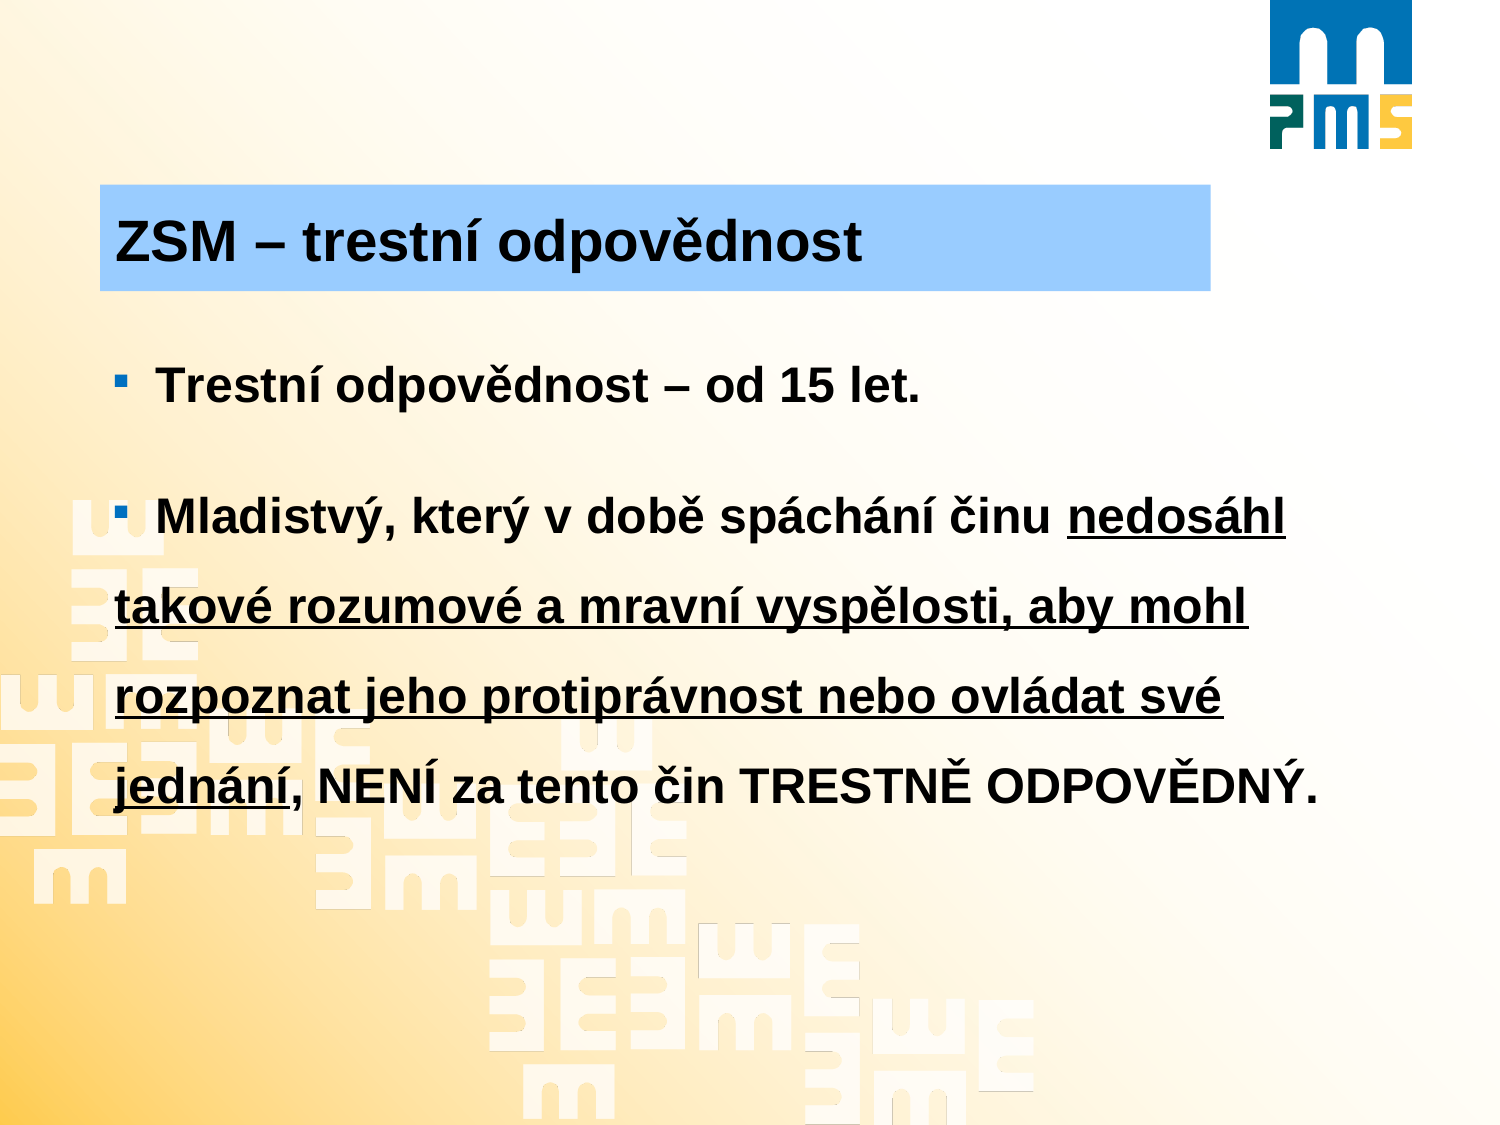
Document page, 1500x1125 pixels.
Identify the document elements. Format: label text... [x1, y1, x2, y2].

picture [0, 0, 1500, 1125]
title ZSM – trestní odpovědnost [100, 184, 1211, 292]
text_box Trestní odpovědnost – od 15 let. Mladistvý, který v době spáchání činu nedosáhl takové rozumové a mravní vyspělosti, aby mohl rozpoznat jeho protiprávnost nebo ovládat své jednání, NENÍ za tento čin TRESTNĚ ODPOVĚDNÝ. [100, 314, 1400, 1000]
